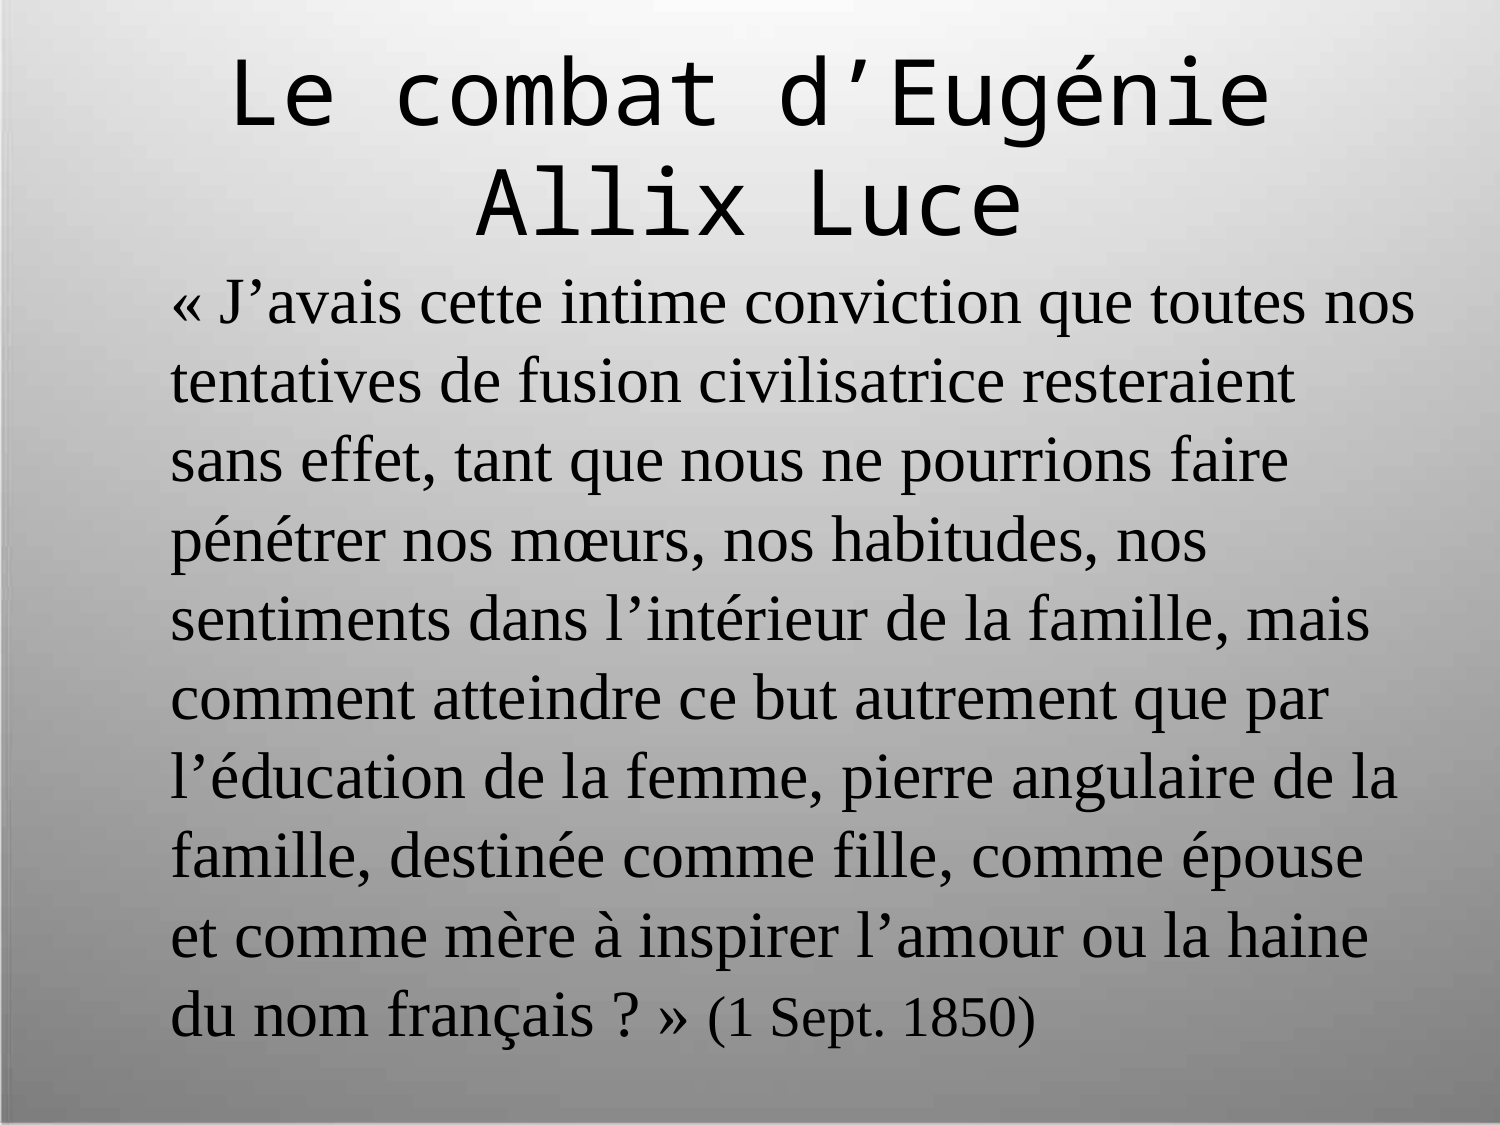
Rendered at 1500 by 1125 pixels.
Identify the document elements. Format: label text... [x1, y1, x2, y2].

title Le combat d’Eugénie Allix Luce [112, 49, 1388, 238]
list « J’avais cette intime conviction que toutes nos tentatives de fusion civilisatrice resteraient sans effet, tant que nous ne pourrions faire pénétrer nos mœurs, nos habitudes, nos sentiments dans l’intérieur de la famille, mais comment atteindre ce but autrement que par l’éducation de la femme, pierre angulaire de la famille, destinée comme fille, comme épouse et comme mère à inspirer l’amour ou la haine du nom français ? » (1 Sept. 1850) [99, 249, 1438, 1075]
picture [0, 0, 1500, 1125]
